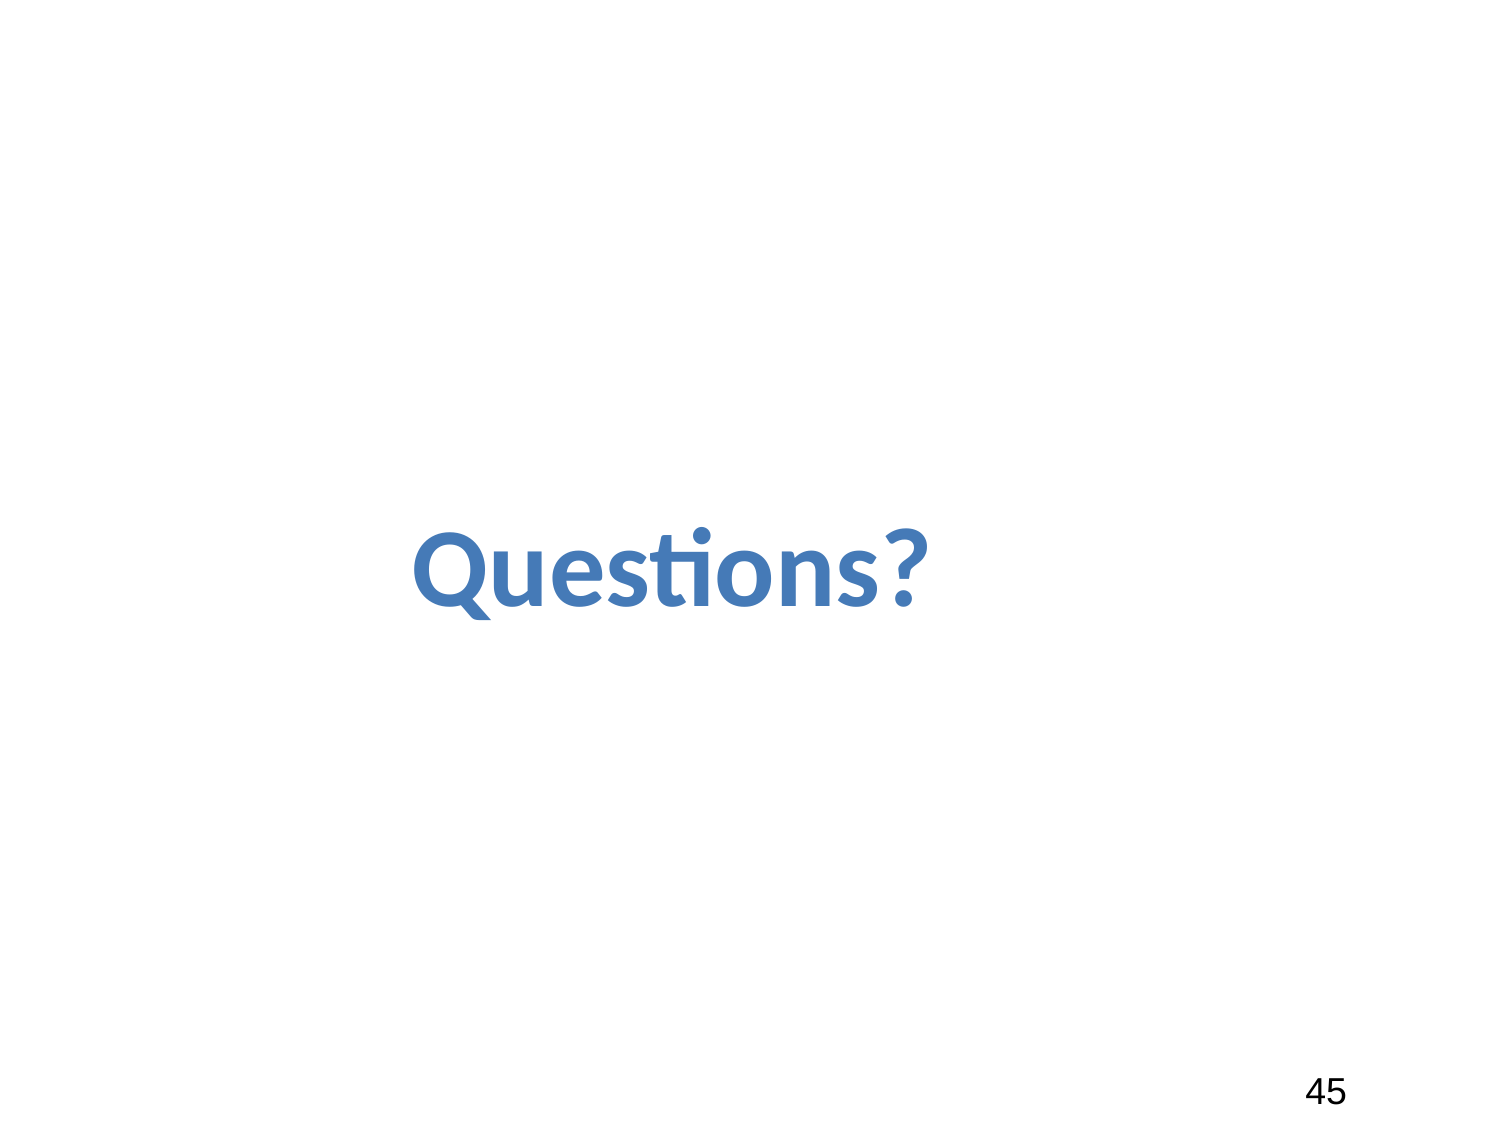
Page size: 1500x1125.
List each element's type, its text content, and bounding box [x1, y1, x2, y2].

text_box Questions? [307, 486, 1038, 637]
